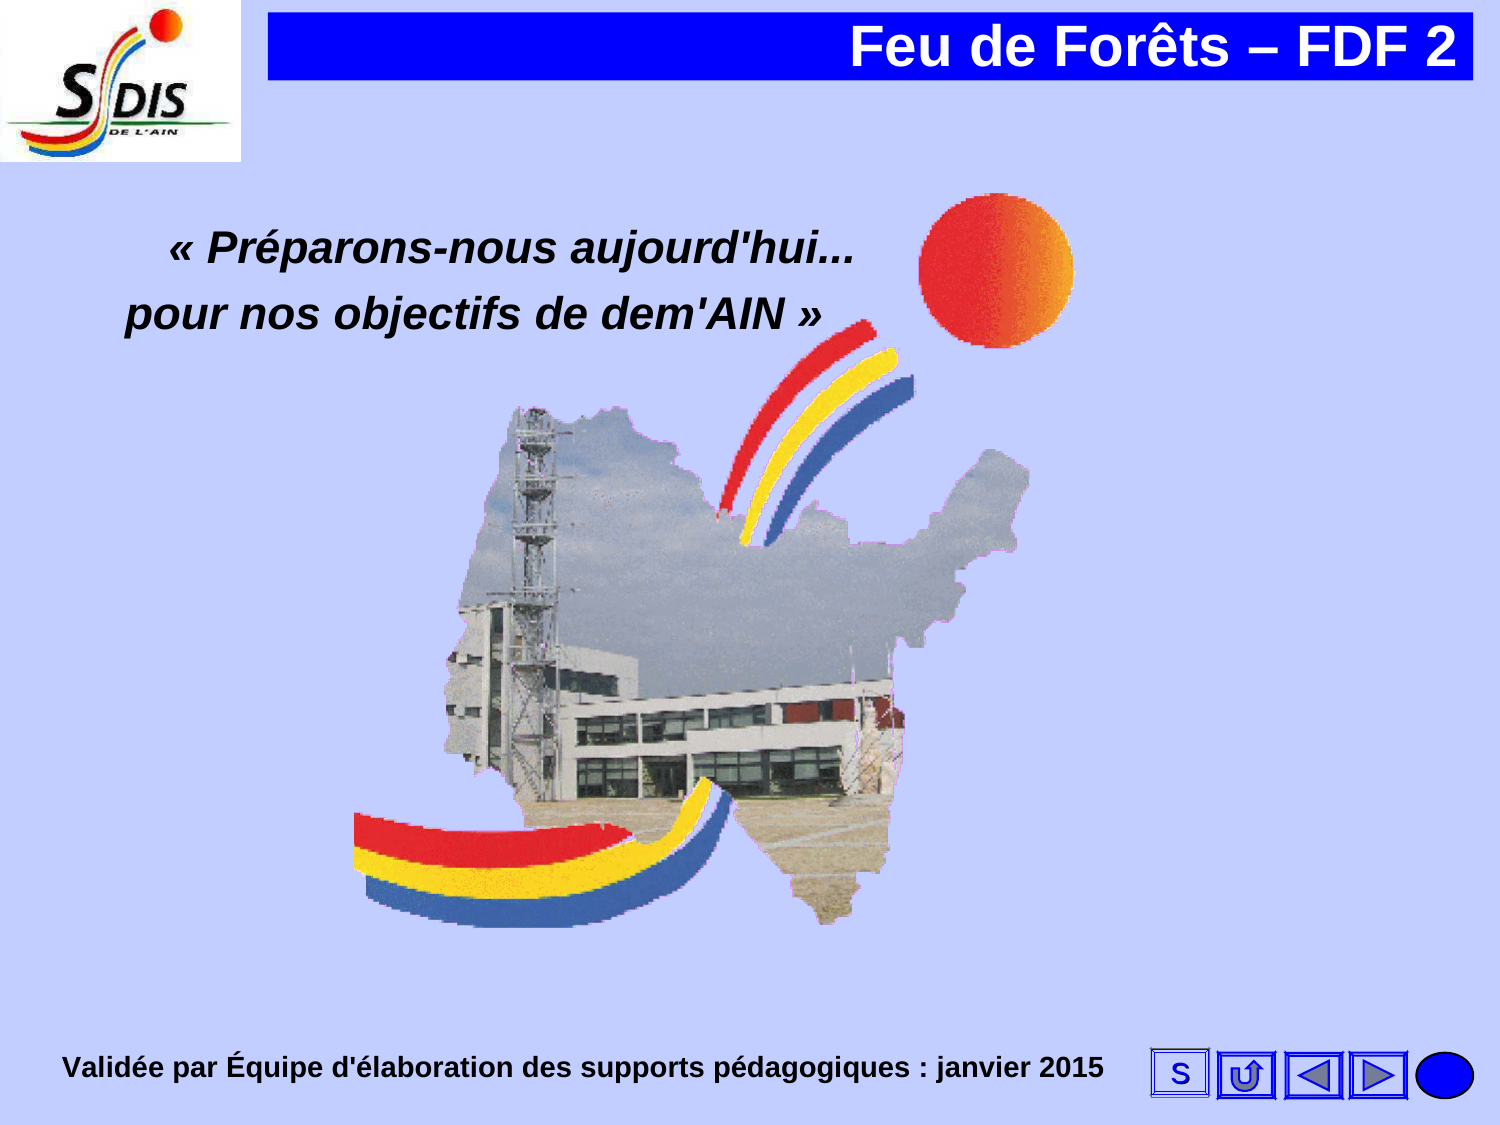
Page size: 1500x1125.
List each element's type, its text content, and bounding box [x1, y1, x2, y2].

text_box Feu de Forêts – FDF 2 [267, 12, 354, 81]
picture [354, 0, 1150, 1125]
list « Préparons-nous aujourd'hui... pour nos objectifs de dem'AIN » [53, 214, 916, 463]
text_box Validée par Équipe d'élaboration des supports pédagogiques : janvier 2015 [46, 1010, 1121, 1092]
text_box Feu de Forêts – FDF 2 [1150, 12, 1474, 81]
text_box [1416, 1052, 1474, 1099]
picture [0, 0, 241, 162]
